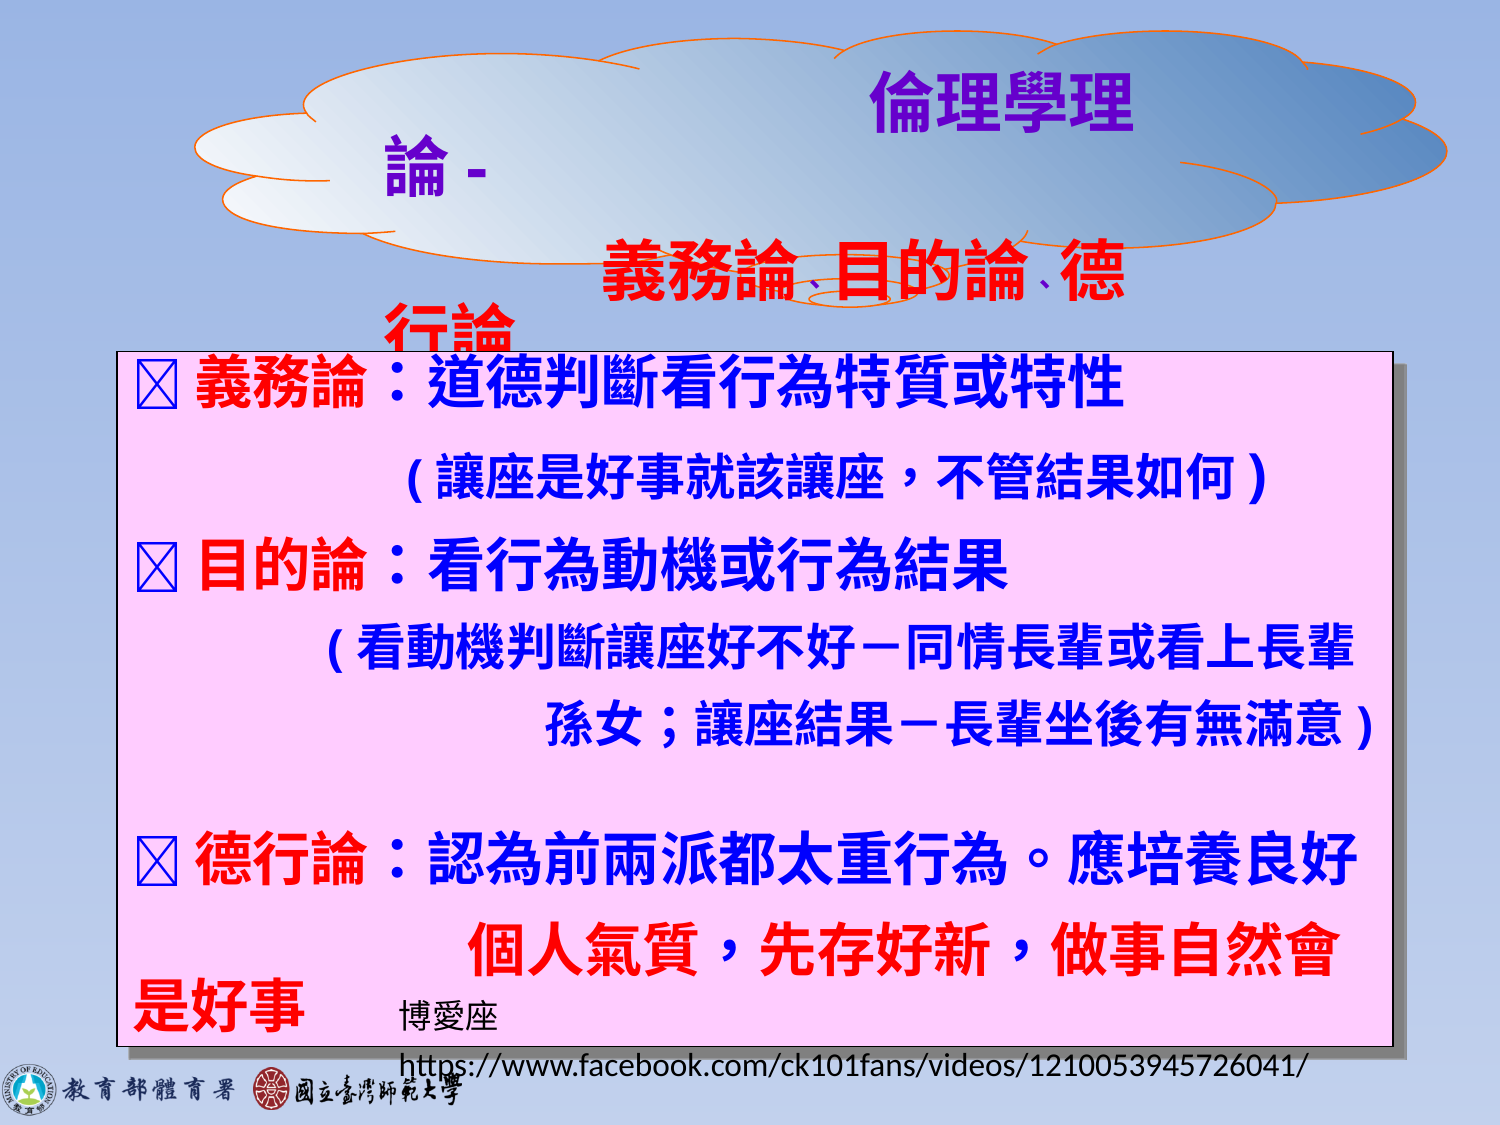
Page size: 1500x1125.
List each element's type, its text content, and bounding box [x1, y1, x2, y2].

text_box 義務論：道德判斷看行為特質或特性 (讓座是好事就該讓座，不管結果如何) 目的論：看行為動機或行為結果 (看動機判斷讓座好不好－同情長輩或看上長輩 孫女；讓座結果－長輩坐後有無滿意) 德行論：認為前兩派都太重行為。應培養良好 個人氣質，先存好新，做事自然會是好事 [117, 351, 1393, 1046]
text_box 倫理學理論- 義務論、目的論、德行論 [926, 256, 951, 289]
text_box 倫理學理論- 義務論、目的論、德行論 [194, 31, 1447, 308]
text_box 博愛座 https://www.facebook.com/ck101fans/videos/1210053945726041/ [384, 988, 1388, 1091]
